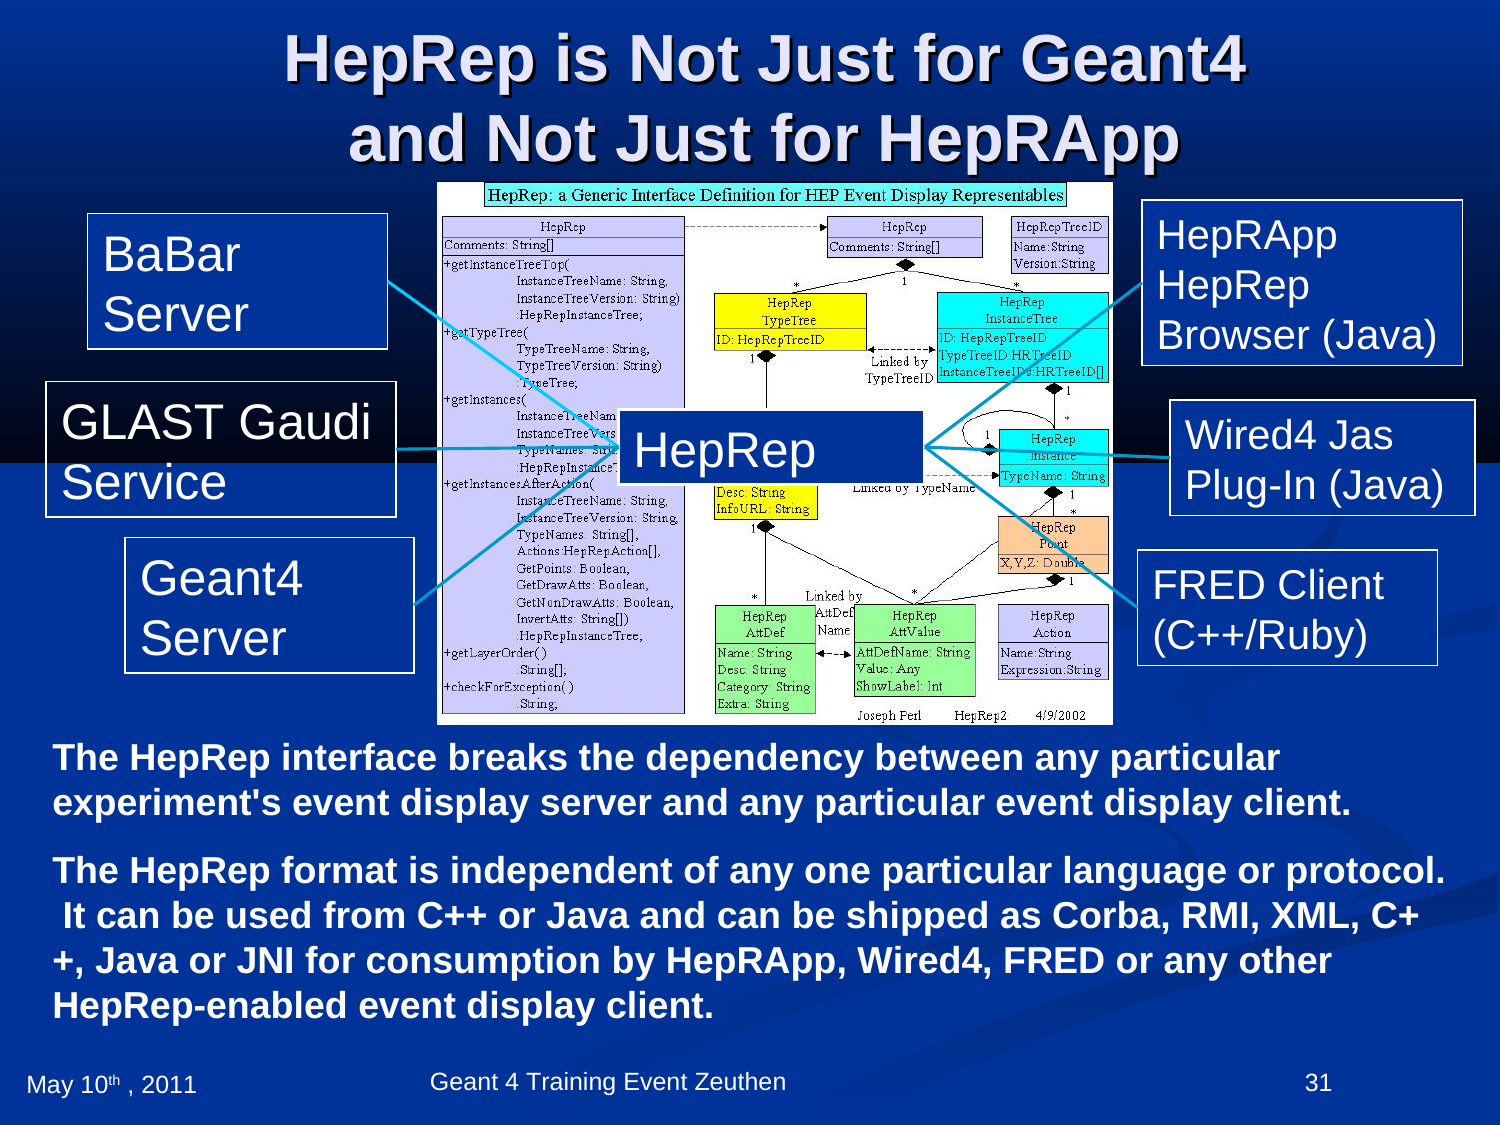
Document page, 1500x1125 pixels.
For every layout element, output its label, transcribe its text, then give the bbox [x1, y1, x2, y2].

picture [437, 450, 610, 584]
text_box HepRep [618, 409, 926, 485]
text_box BaBar Server [87, 213, 388, 349]
title HepRep is Not Just for Geant4 and Not Just for HepRApp [156, 7, 1375, 183]
picture [437, 451, 1113, 724]
picture [934, 450, 1113, 585]
picture [437, 320, 610, 446]
picture [437, 183, 1113, 443]
picture [933, 308, 1113, 453]
text_box HepRApp HepRep Browser (Java) [1141, 200, 1463, 366]
text_box The HepRep interface breaks the dependency between any particular experiment's event display server and any particular event display client. The HepRep format is independent of any one particular language or protocol. It can be used from C++ or Java and can be shipped as Corba, RMI, XML, C++, Java or JNI for consumption by HepRApp, Wired4, FRED or any other HepRep-enabled event display client. [37, 724, 1463, 1034]
text_box Wired4 Jas Plug-In (Java) [1170, 399, 1476, 516]
text_box Geant4 Server [125, 537, 415, 673]
text_box FRED Client (C++/Ruby) [1137, 549, 1438, 666]
text_box GLAST Gaudi Service [46, 381, 397, 517]
